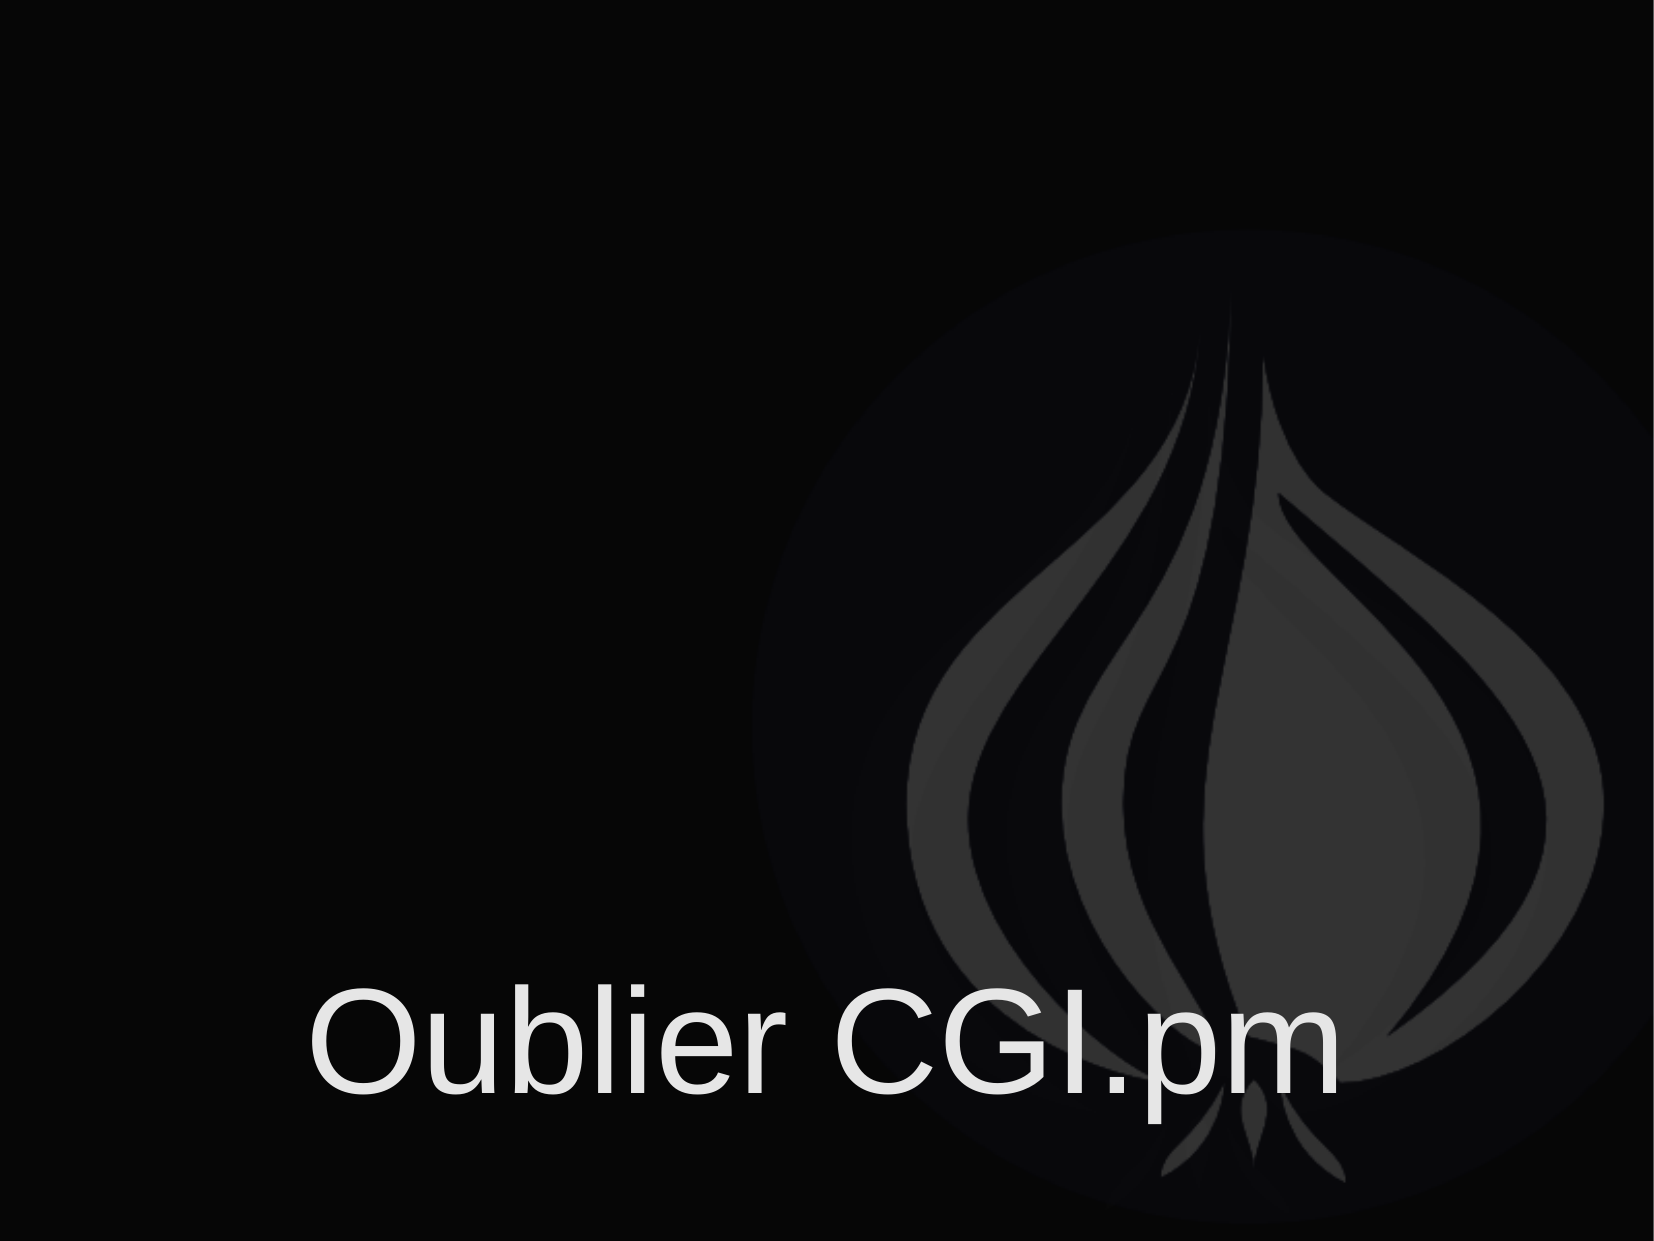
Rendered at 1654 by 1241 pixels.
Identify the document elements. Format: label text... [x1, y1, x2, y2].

picture [0, 0, 1654, 1241]
subtitle Oublier CGI.pm [82, 0, 1571, 1206]
